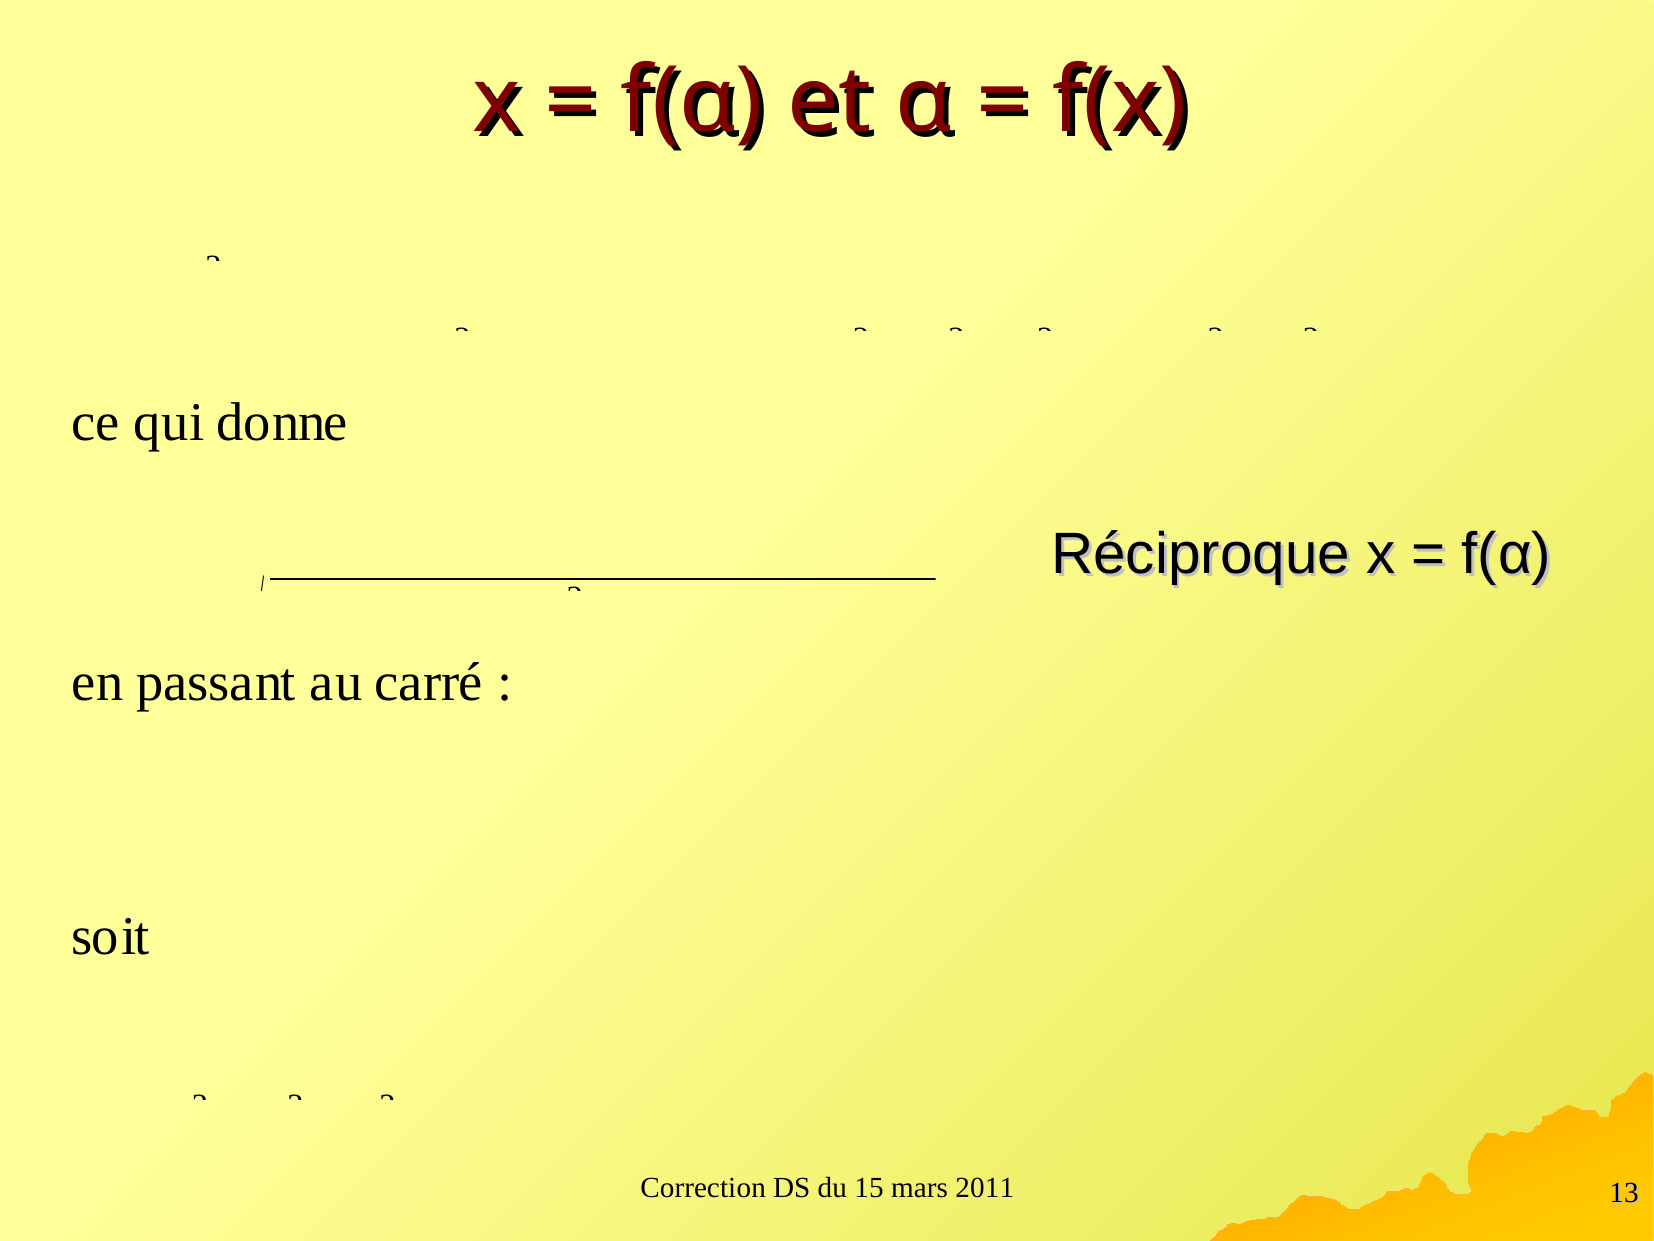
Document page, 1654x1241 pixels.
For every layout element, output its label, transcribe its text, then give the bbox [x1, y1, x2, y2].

chart [67, 129, 1654, 1155]
title x = f(α) et α = f(x) [85, 0, 1574, 129]
text_box Réciproque x = f(α) [1036, 513, 1567, 594]
